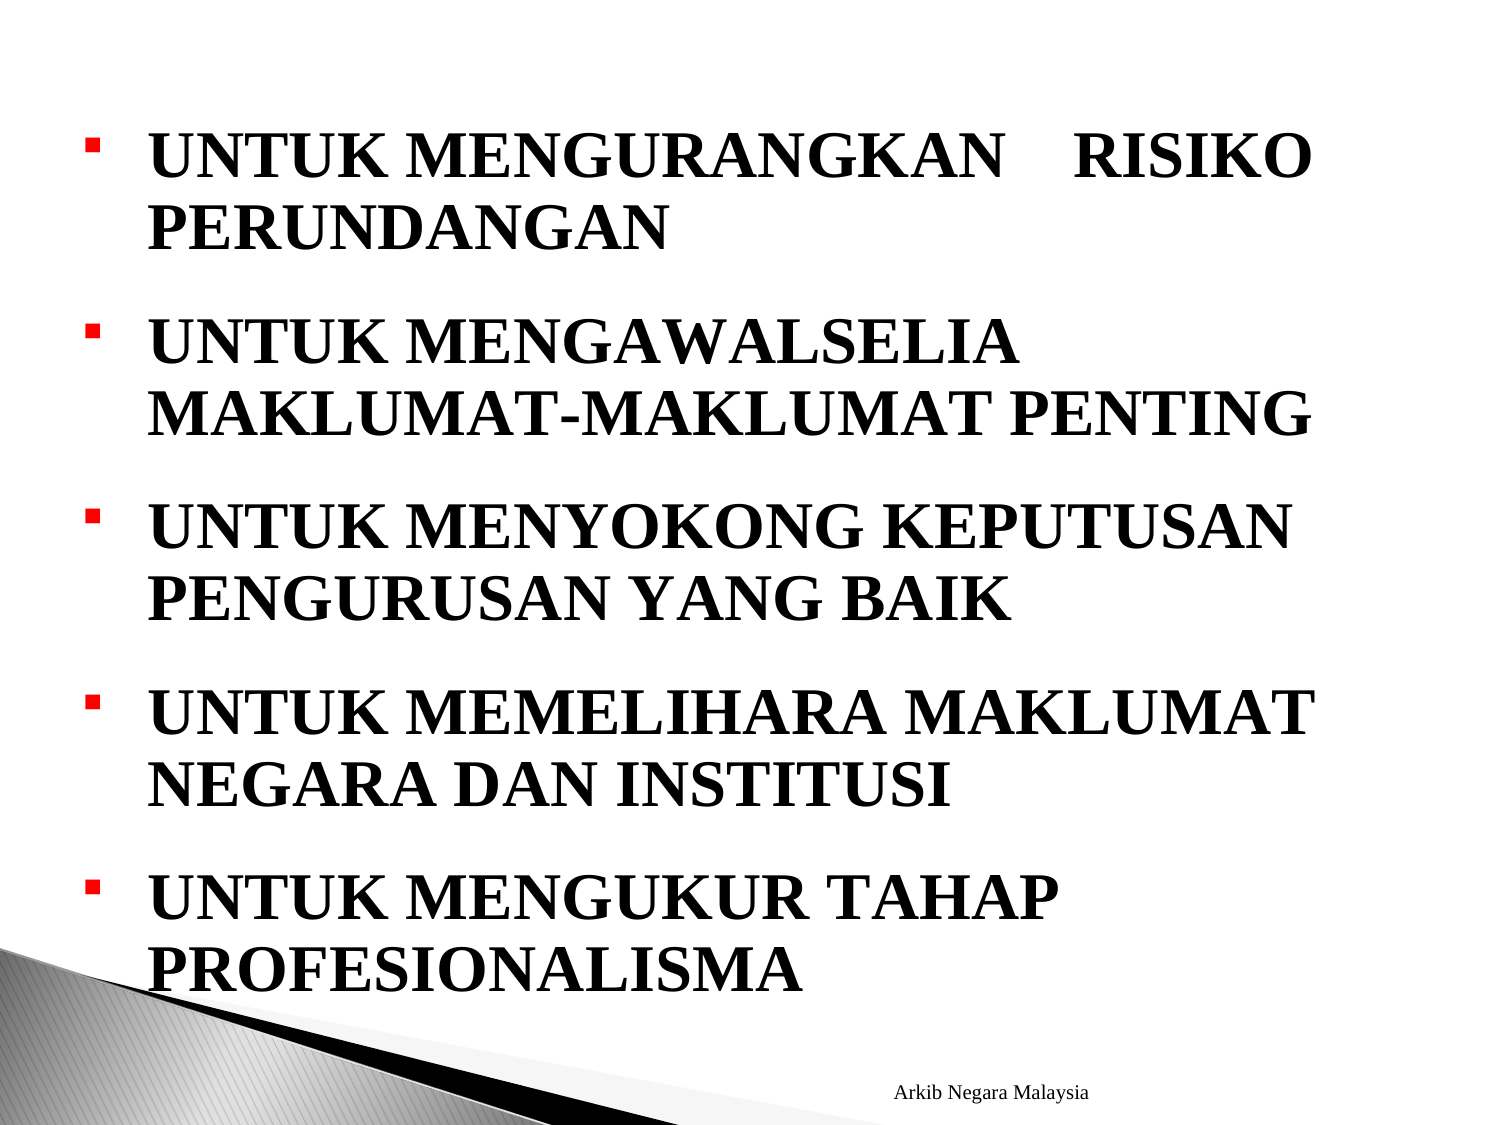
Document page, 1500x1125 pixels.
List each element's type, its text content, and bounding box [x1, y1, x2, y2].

picture [0, 947, 559, 1125]
text_box Arkib Negara Malaysia [718, 1051, 1105, 1112]
text_box UNTUK MENGURANGKAN RISIKO PERUNDANGAN UNTUK MENGAWALSELIA MAKLUMAT-MAKLUMAT PENTING UNTUK MENYOKONG KEPUTUSAN PENGURUSAN YANG BAIK UNTUK MEMELIHARA MAKLUMAT NEGARA DAN INSTITUSI UNTUK MENGUKUR TAHAP PROFESIONALISMA [66, 112, 1417, 1014]
